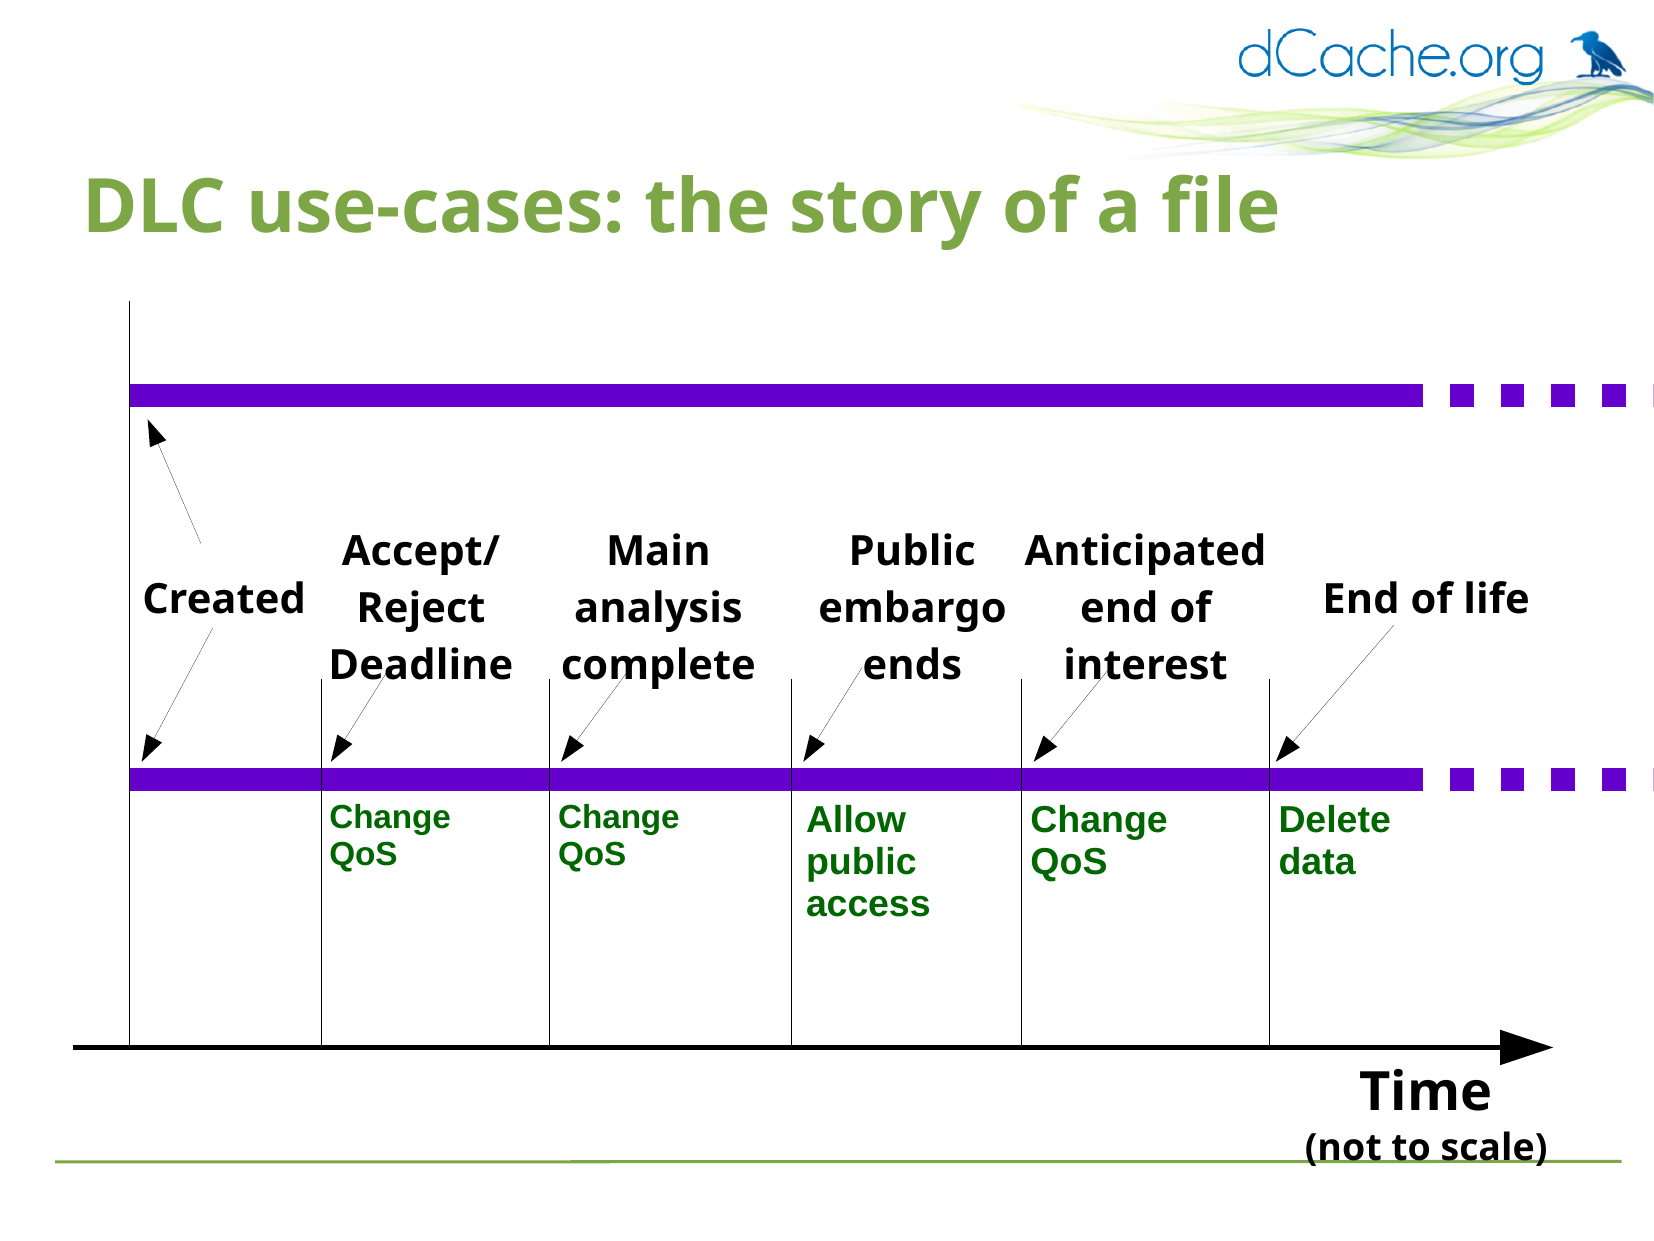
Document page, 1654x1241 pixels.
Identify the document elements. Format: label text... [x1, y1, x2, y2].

picture [956, 16, 1654, 169]
text_box (not to scale) [1278, 1039, 1574, 1161]
text_box Delete data [1263, 791, 1453, 891]
text_box Change QoS [543, 791, 733, 891]
text_box Main analysis complete [563, 513, 779, 674]
text_box Allow public access [791, 791, 981, 933]
text_box Change QoS [1015, 791, 1205, 891]
text_box Accept/ Reject Deadline [279, 513, 563, 674]
title DLC use-cases: the story of a file [82, 155, 1605, 252]
text_box Anticipated end of interest [986, 513, 1306, 674]
text_box End of life [1293, 561, 1560, 626]
text_box Public embargo ends [779, 513, 986, 674]
text_box Created [100, 561, 279, 626]
text_box Change QoS [314, 791, 504, 891]
